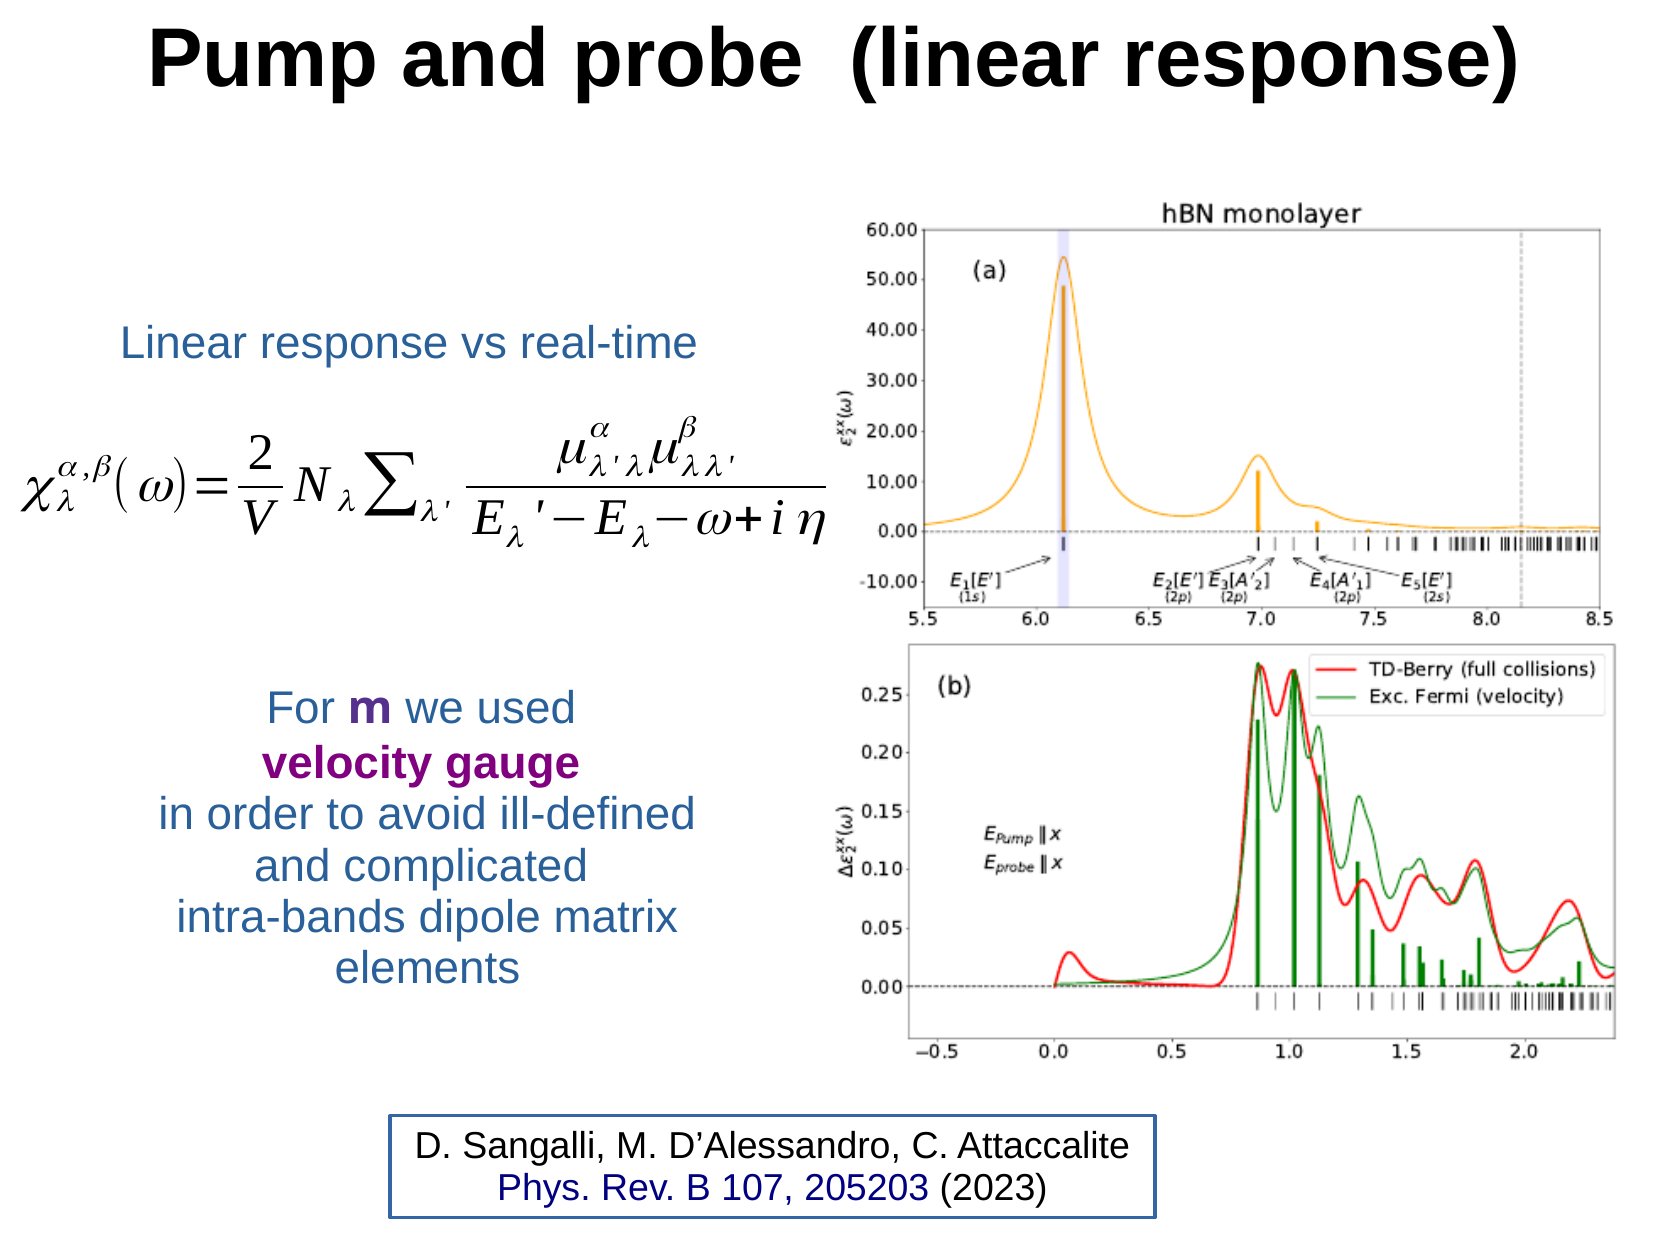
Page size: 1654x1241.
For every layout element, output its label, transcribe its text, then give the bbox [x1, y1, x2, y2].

picture [780, 179, 1650, 1066]
text_box D. Sangalli, M. D’Alessandro, C. Attaccalite Phys. Rev. B 107, 205203 (2023) [390, 1115, 1156, 1218]
title Pump and probe (linear response) [15, 0, 1654, 151]
chart [9, 414, 841, 549]
text_box For m we used velocity gauge in order to avoid ill-defined and complicated intra-bands dipole matrix elements [105, 667, 751, 991]
text_box Linear response vs real-time [105, 309, 751, 376]
